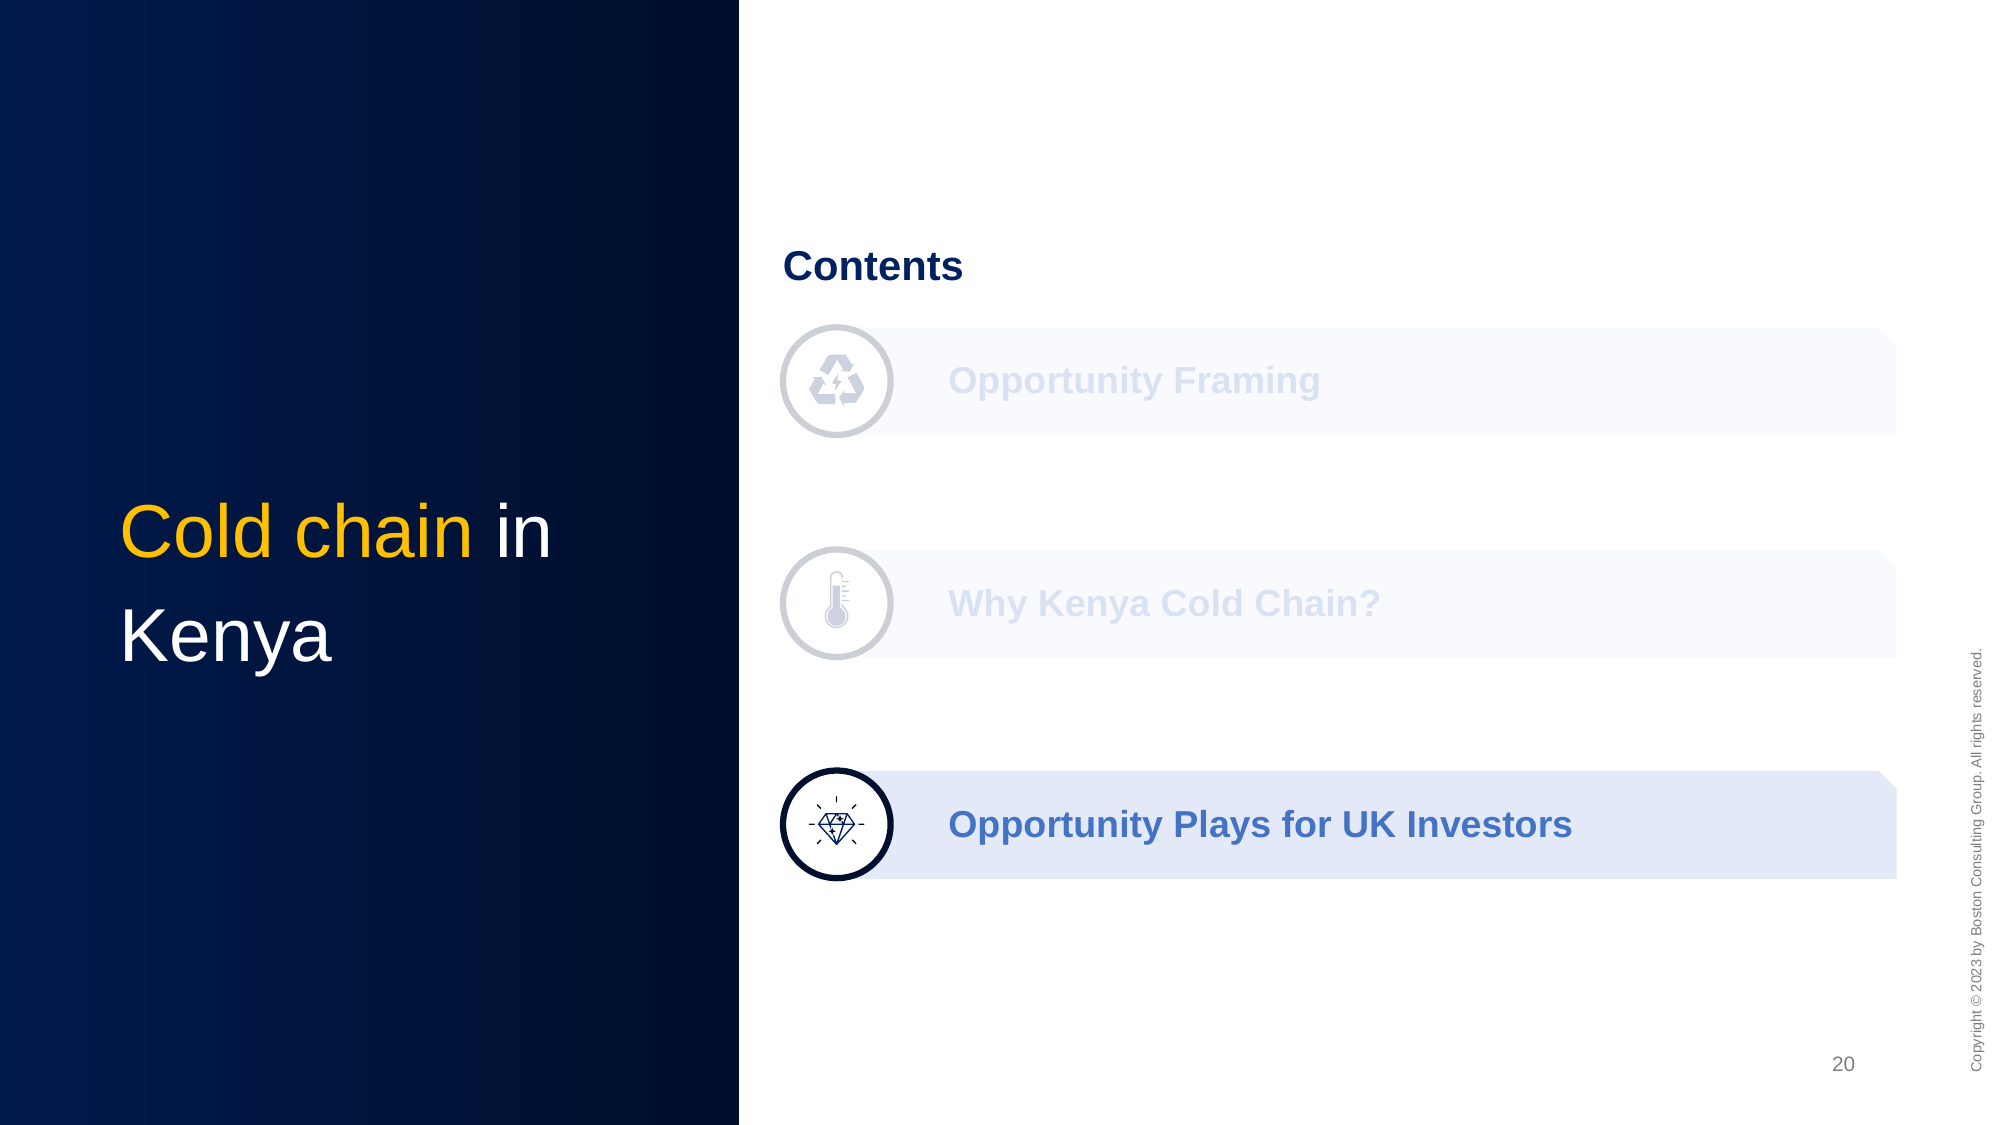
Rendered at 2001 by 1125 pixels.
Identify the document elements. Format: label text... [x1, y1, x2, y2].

text_box Cold chain in Kenya [103, 461, 665, 678]
text_box Contents [783, 232, 1897, 303]
text_box [0, 0, 739, 1125]
text_box [758, 303, 1915, 698]
text_box [783, 770, 948, 879]
text_box Opportunity Plays for UK Investors [948, 771, 1897, 879]
